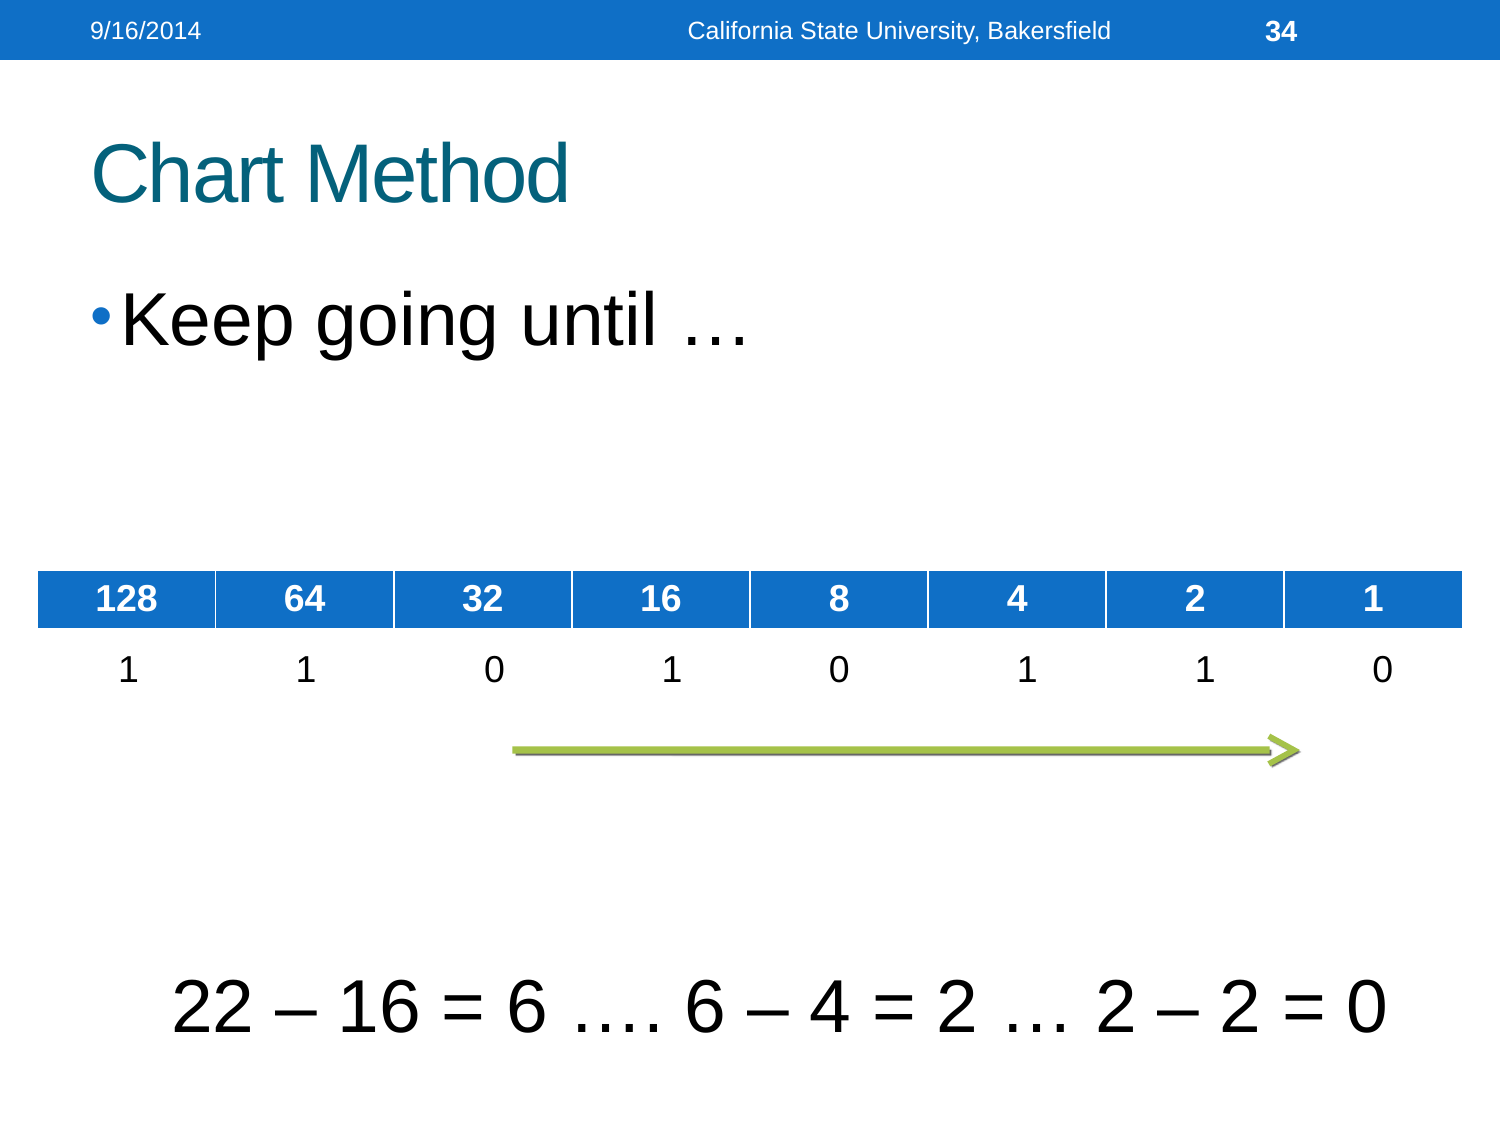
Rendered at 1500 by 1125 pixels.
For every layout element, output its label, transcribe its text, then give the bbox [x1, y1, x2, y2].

table_header 16 [573, 571, 749, 628]
title Chart Method [75, 87, 1425, 250]
list Keep going until … [75, 262, 1425, 569]
text_box 22 – 16 = 6 …. 6 – 4 = 2 … 2 – 2 = 0 [156, 949, 1405, 1055]
table_header 1 [1285, 571, 1462, 628]
footer California State University, Bakersfield [562, 3, 1238, 57]
slide_number 9/16/2014 [75, 3, 550, 57]
table_header 32 [395, 571, 571, 628]
slide_number <number> [1250, 3, 1425, 57]
text_box 1 1 0 1 0 1 1 0 [103, 637, 1412, 698]
table_header 64 [216, 571, 393, 628]
list Keep going until … [75, 634, 1425, 1063]
table_header 8 [751, 571, 927, 628]
table_header 128 [38, 571, 215, 628]
table_header 4 [929, 571, 1105, 628]
table_header 2 [1107, 571, 1283, 628]
